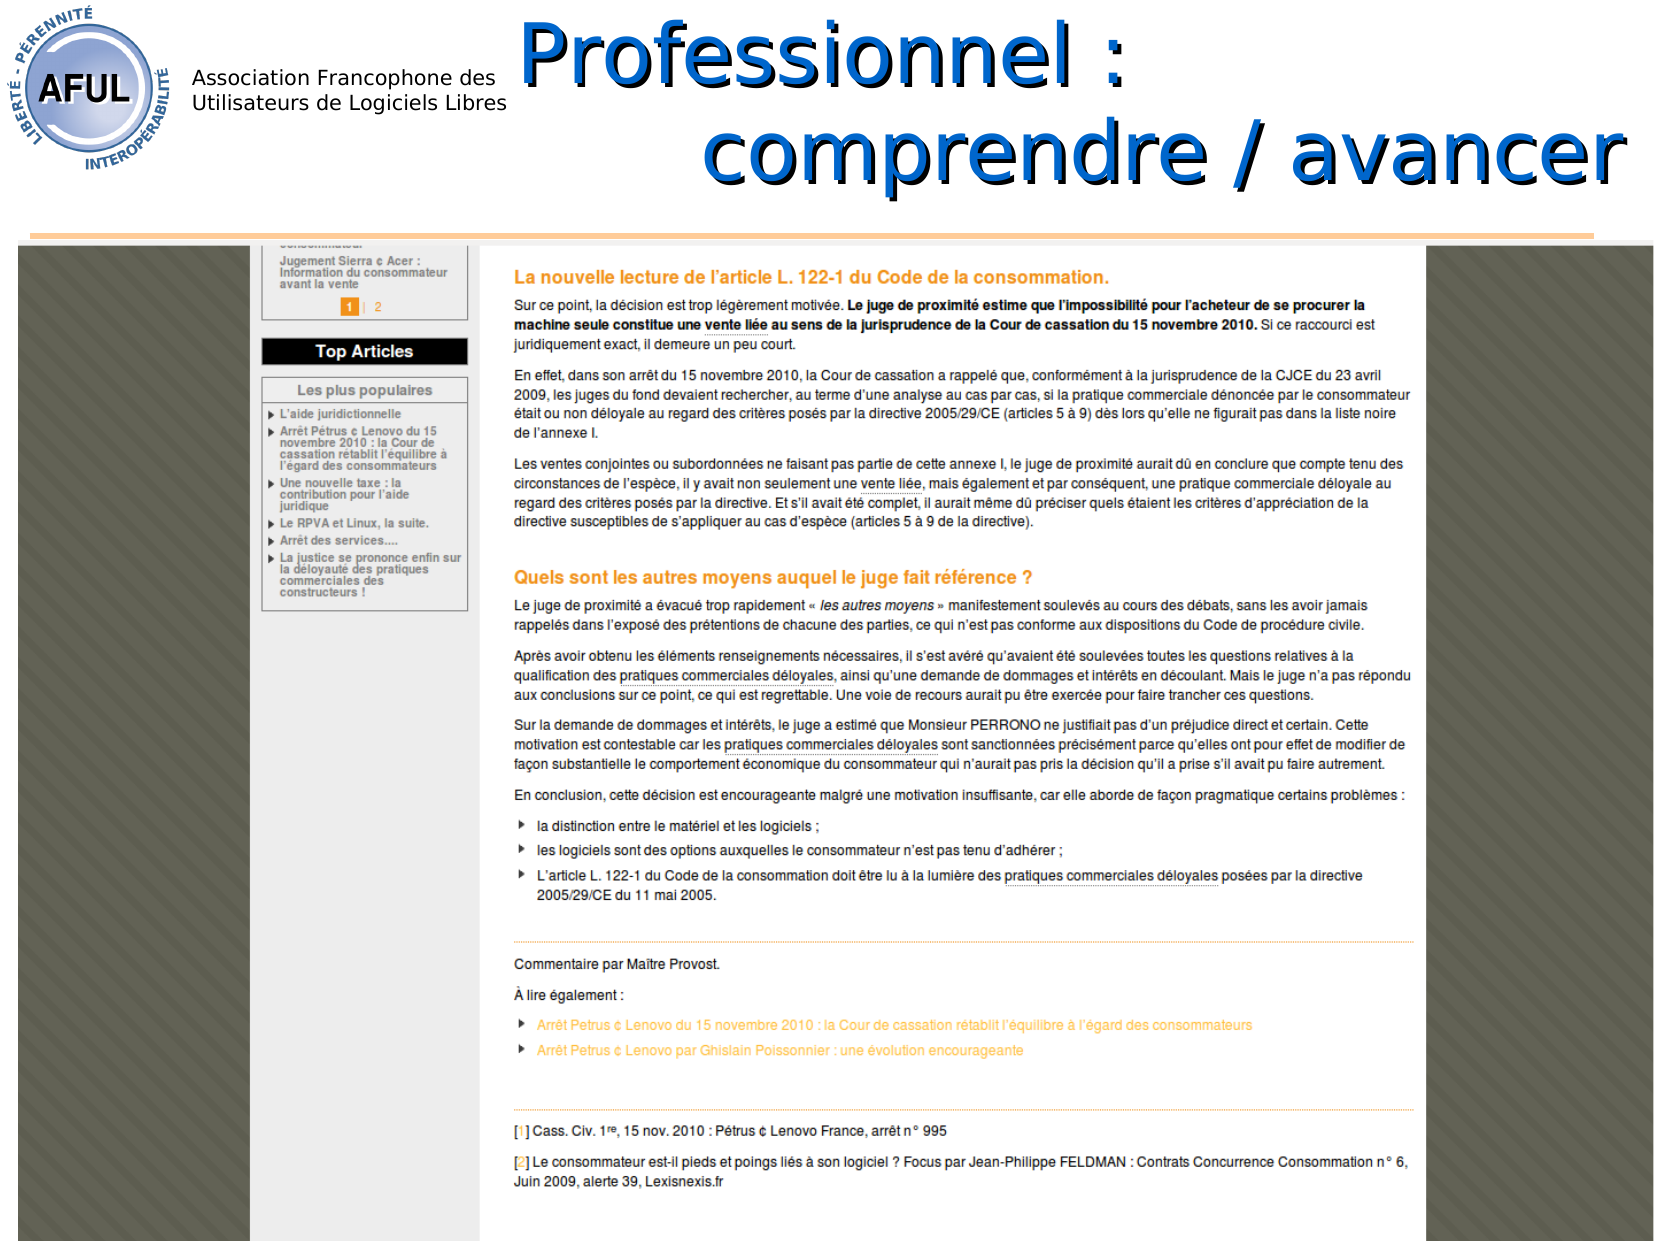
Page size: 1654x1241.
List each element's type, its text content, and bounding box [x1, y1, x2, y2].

title Professionnel : comprendre / avancer [501, 6, 1625, 201]
picture [0, 0, 178, 178]
picture [18, 240, 1654, 1241]
